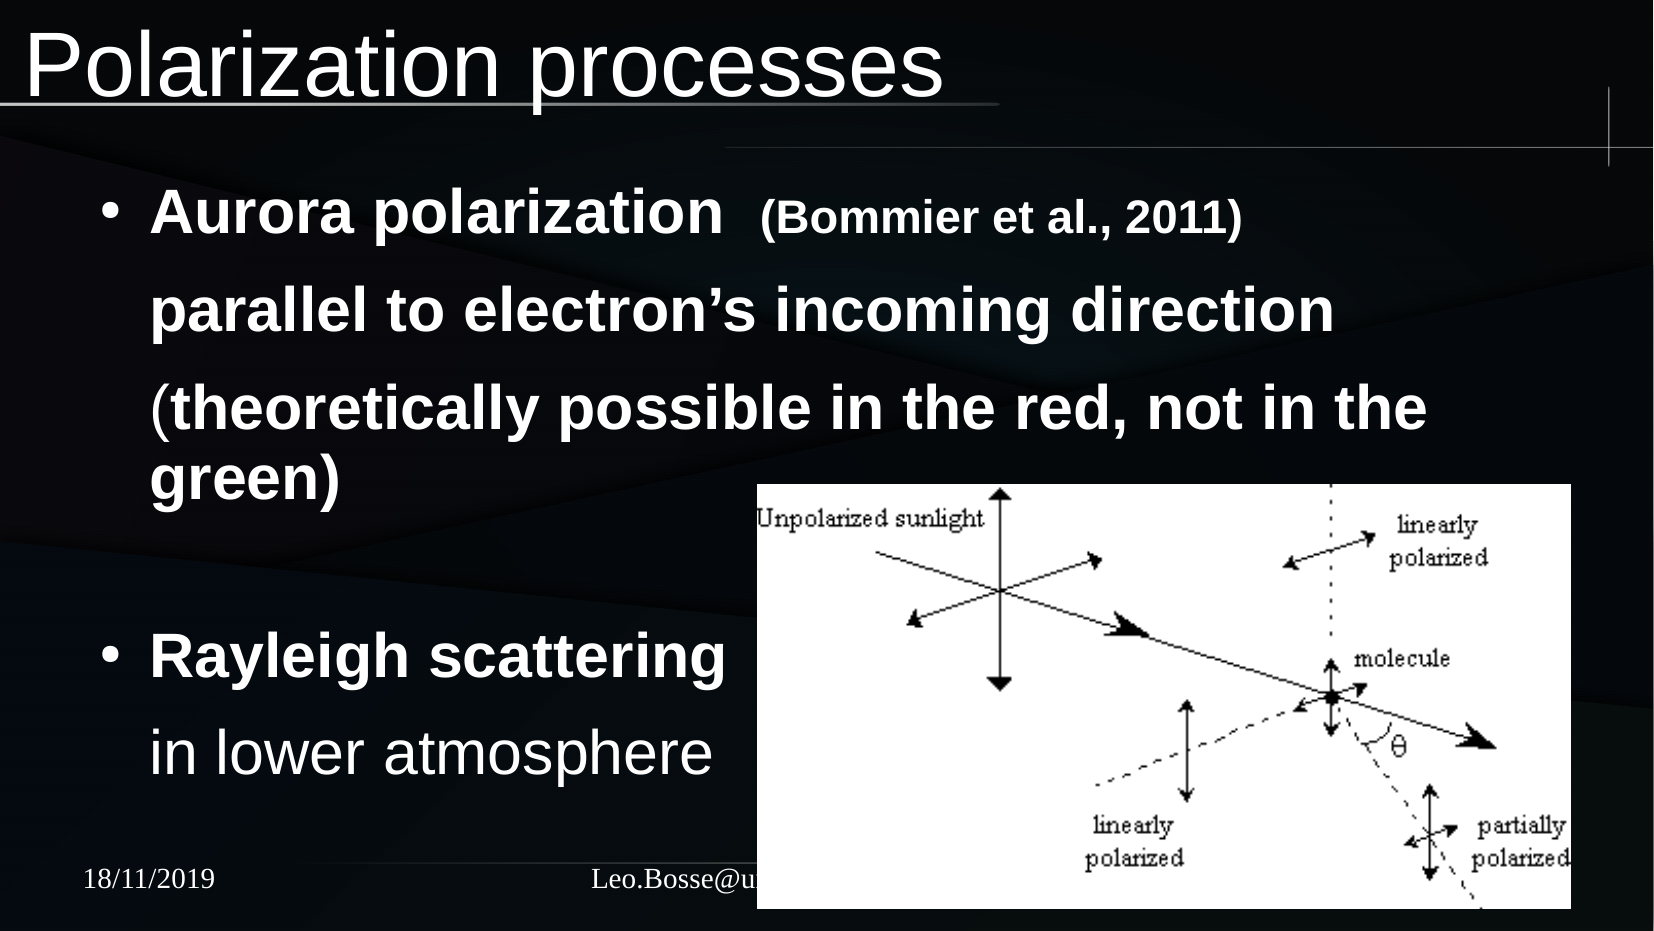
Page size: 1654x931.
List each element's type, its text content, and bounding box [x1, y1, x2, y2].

picture [0, 0, 1654, 931]
title Polarization processes [23, 11, 1589, 119]
list Aurora polarization (Bommier et al., 2011) parallel to electron’s incoming direction (theoretically possible in the red, not in the green) Rayleigh scattering in lower atmosphere [82, 177, 1607, 792]
